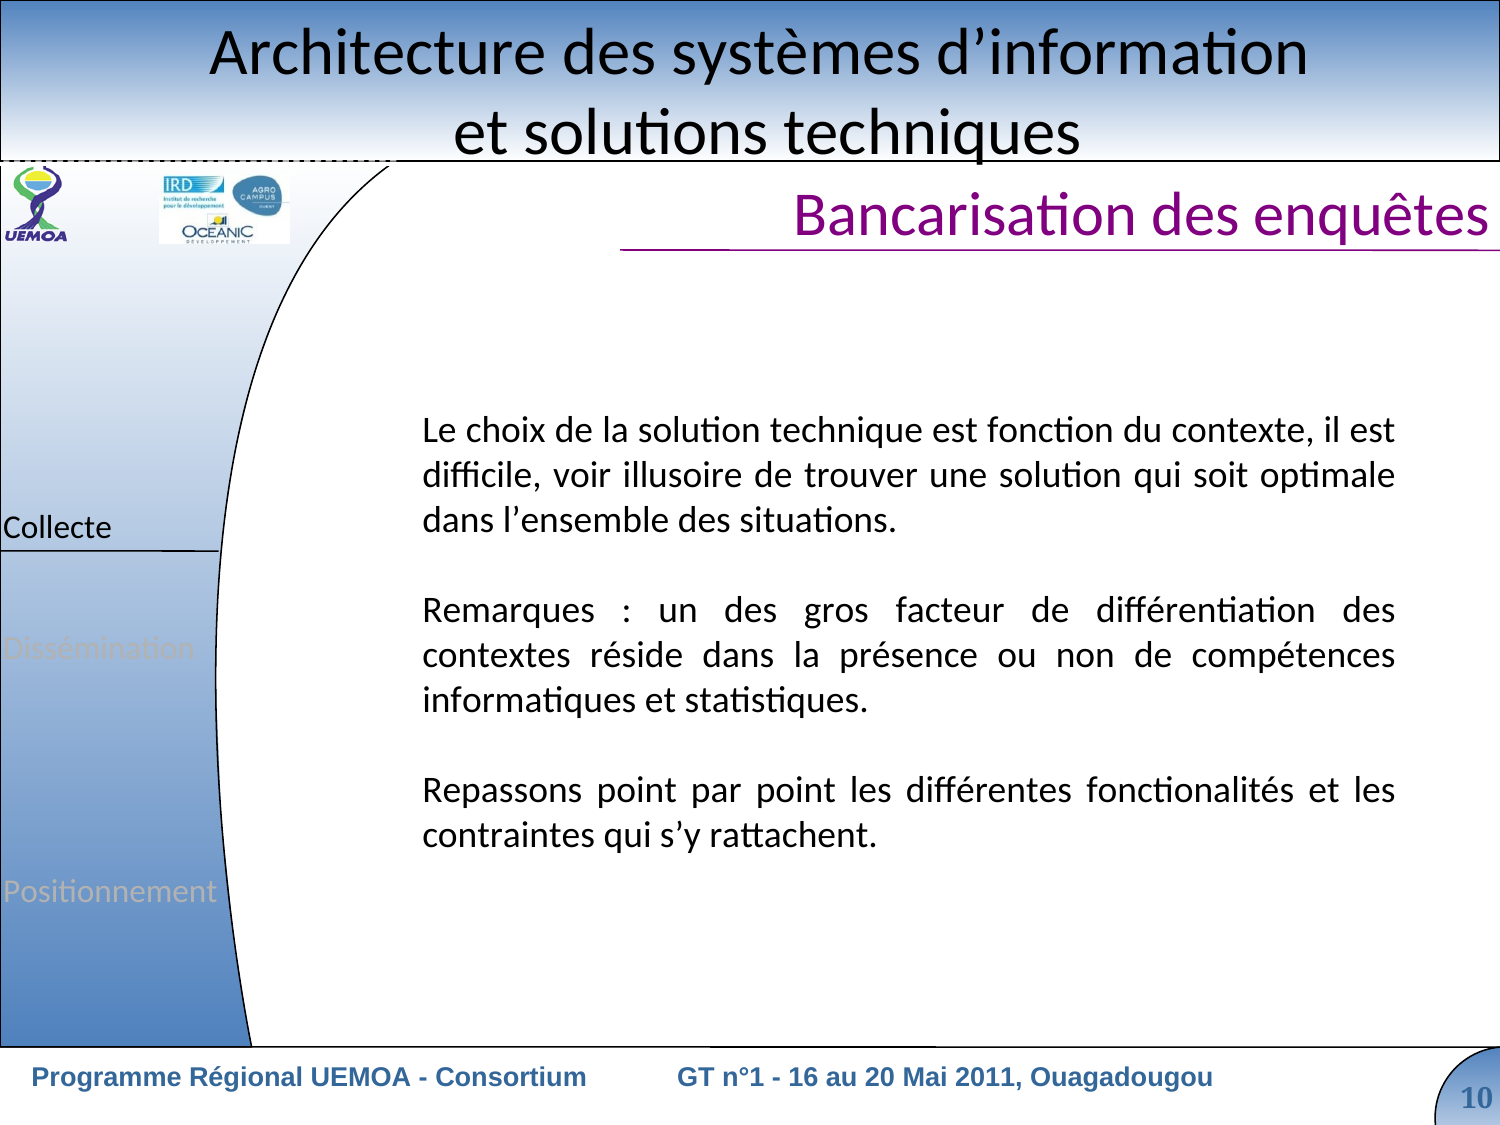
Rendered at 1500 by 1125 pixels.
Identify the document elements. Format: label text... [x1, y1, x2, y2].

text_box Le choix de la solution technique est fonction du contexte, il est difficile, voir illusoire de trouver une solution qui soit optimale dans l’ensemble des situations. Remarques : un des gros facteur de différentiation des contextes réside dans la présence ou non de compétences informatiques et statistiques. Repassons point par point les différentes fonctionalités et les contraintes qui s’y rattachent. [407, 397, 1412, 863]
text_box Architecture des systèmes d’information et solutions techniques [53, 0, 1483, 161]
picture [0, 166, 73, 244]
text_box Collecte Dissémination Positionnement [0, 497, 314, 1039]
text_box Bancarisation des enquêtes [265, 165, 1500, 256]
picture [159, 173, 265, 244]
